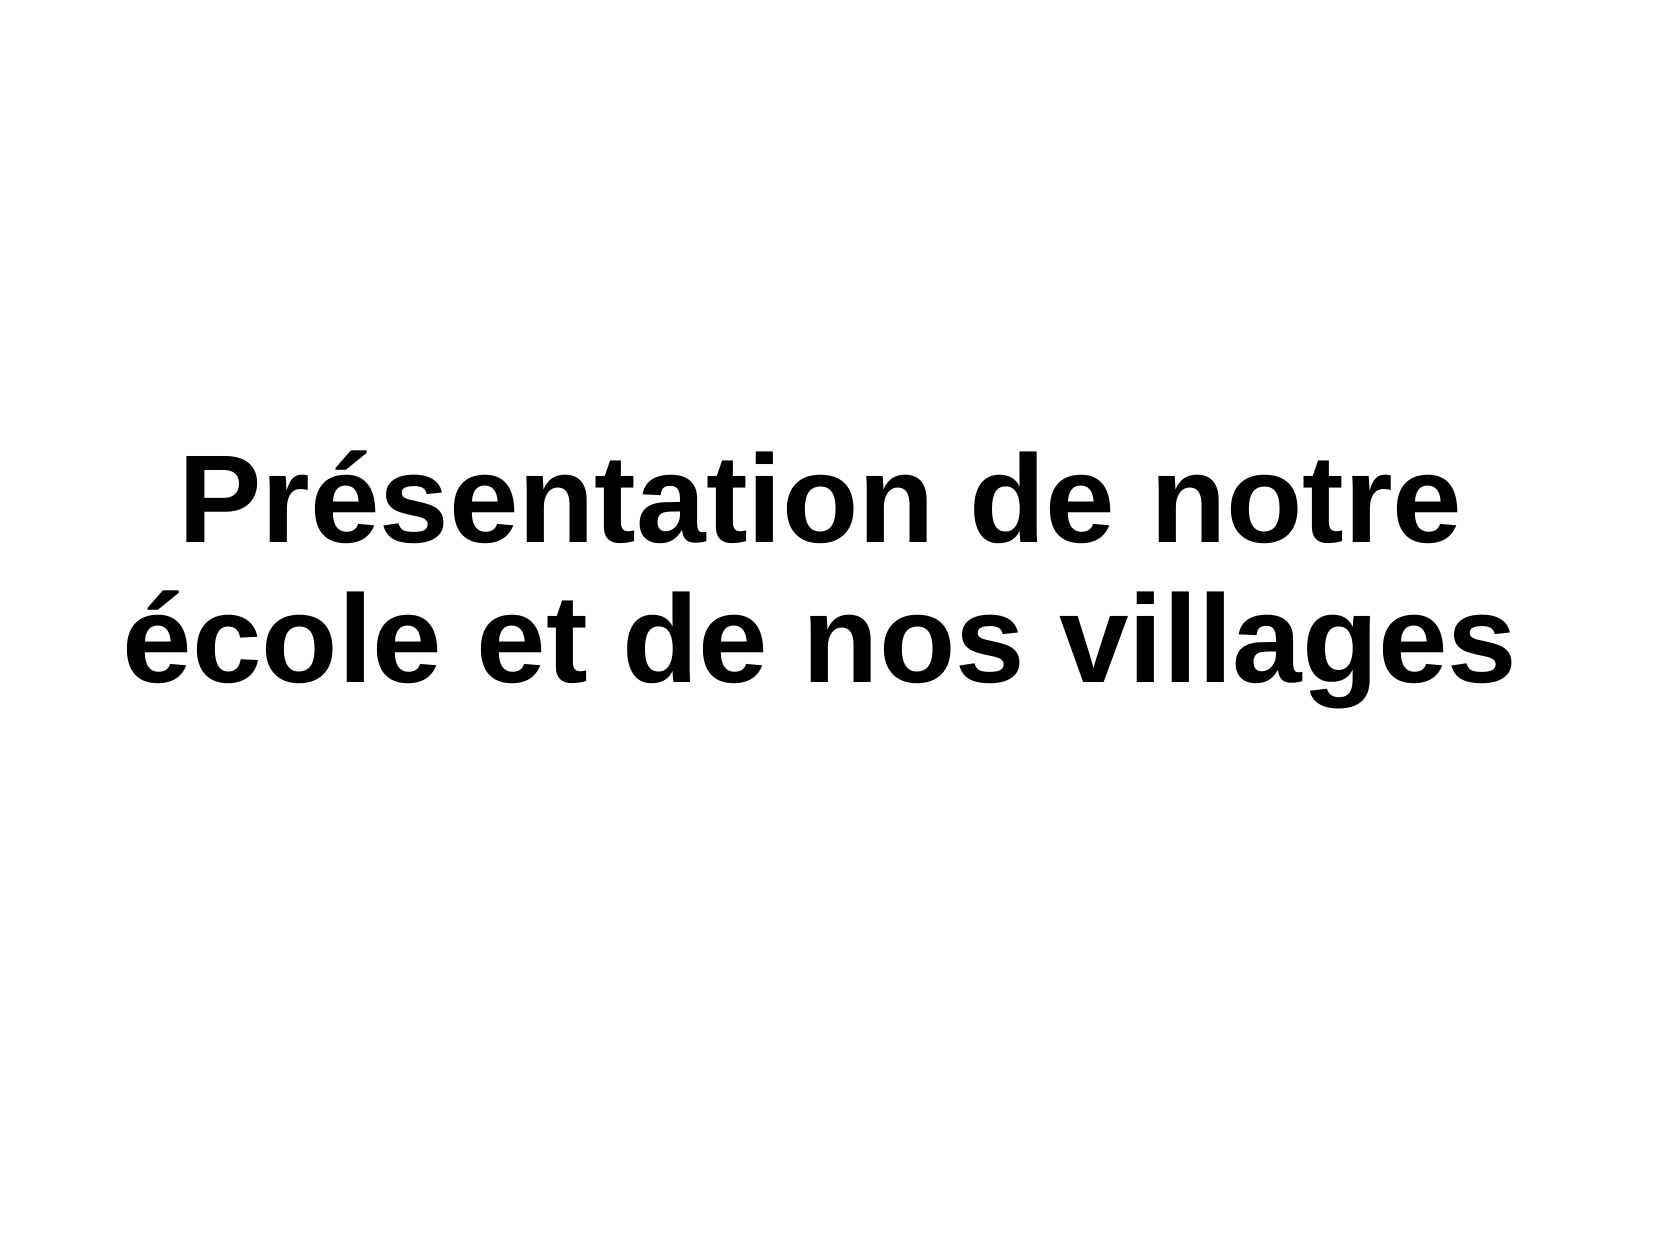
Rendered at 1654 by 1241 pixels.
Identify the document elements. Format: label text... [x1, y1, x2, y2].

title Présentation de notre école et de nos villages [76, 429, 1565, 709]
